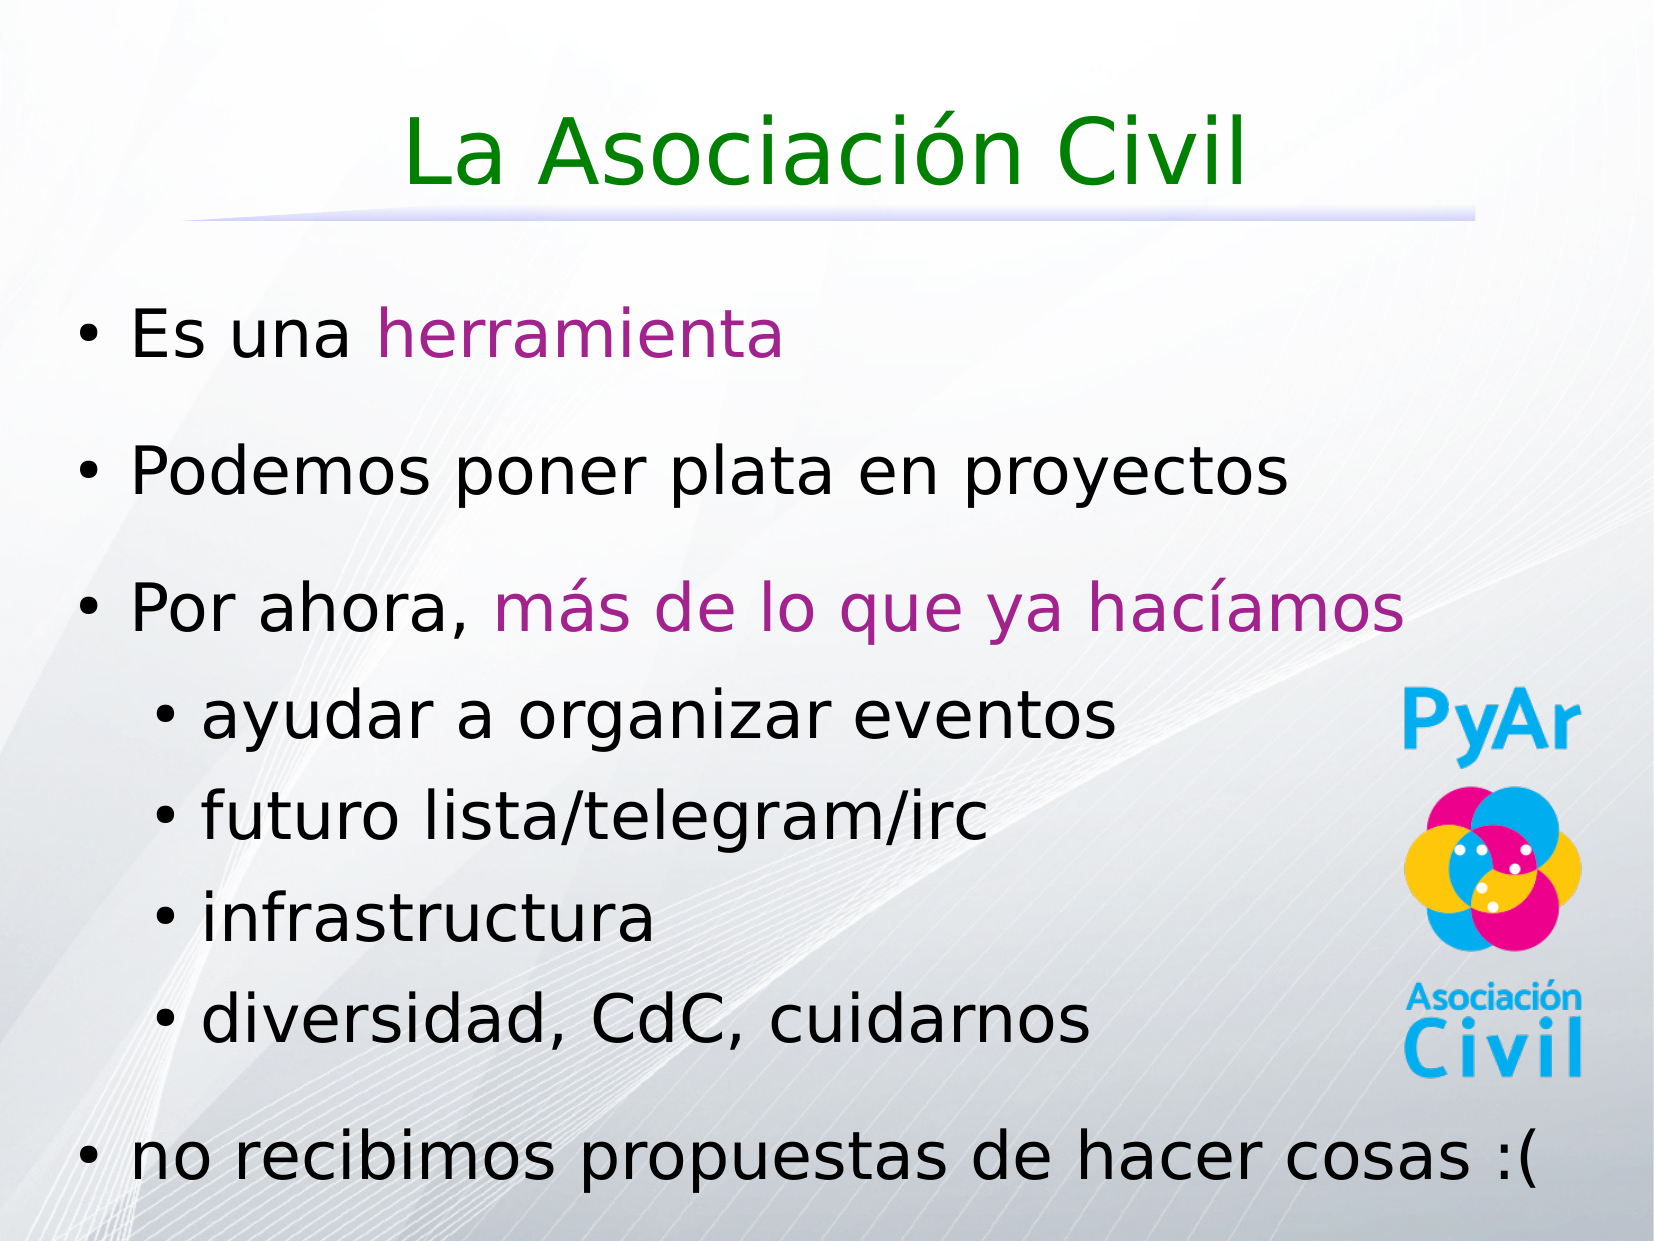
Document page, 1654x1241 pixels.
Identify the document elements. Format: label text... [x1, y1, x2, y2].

list Es una herramienta Podemos poner plata en proyectos Por ahora, más de lo que ya hacíamos ayudar a organizar eventos futuro lista/telegram/irc infrastructura diversidad, CdC, cuidarnos no recibimos propuestas de hacer cosas :( [59, 295, 1595, 1196]
picture [0, 0, 1654, 1241]
title La Asociación Civil [82, 49, 1571, 257]
